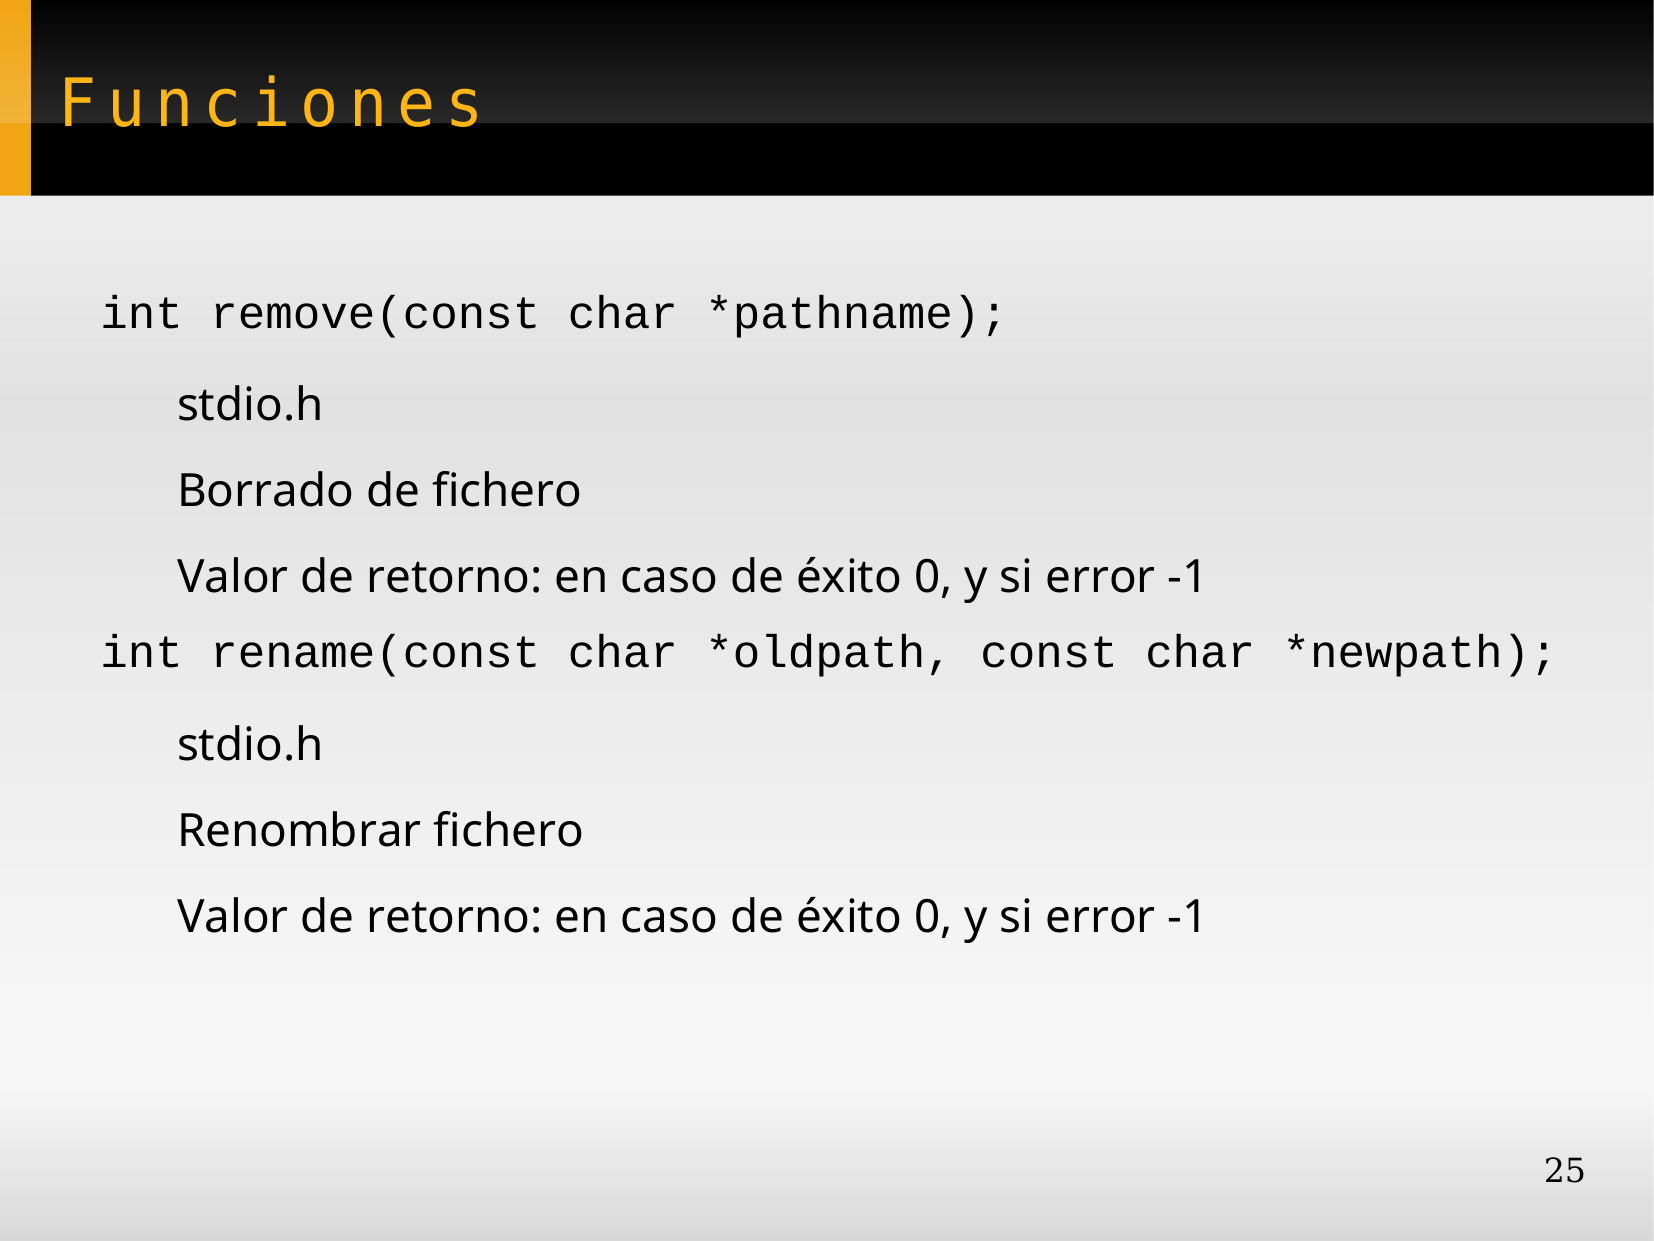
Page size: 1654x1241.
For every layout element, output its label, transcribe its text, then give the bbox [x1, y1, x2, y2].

list int remove(const char *pathname); stdio.h Borrado de fichero Valor de retorno: en caso de éxito 0, y si error -1 int rename(const char *oldpath, const char *newpath); stdio.h Renombrar fichero Valor de retorno: en caso de éxito 0, y si error -1 [82, 290, 1571, 955]
title Funciones [59, 29, 1506, 178]
picture [0, 0, 1654, 1241]
